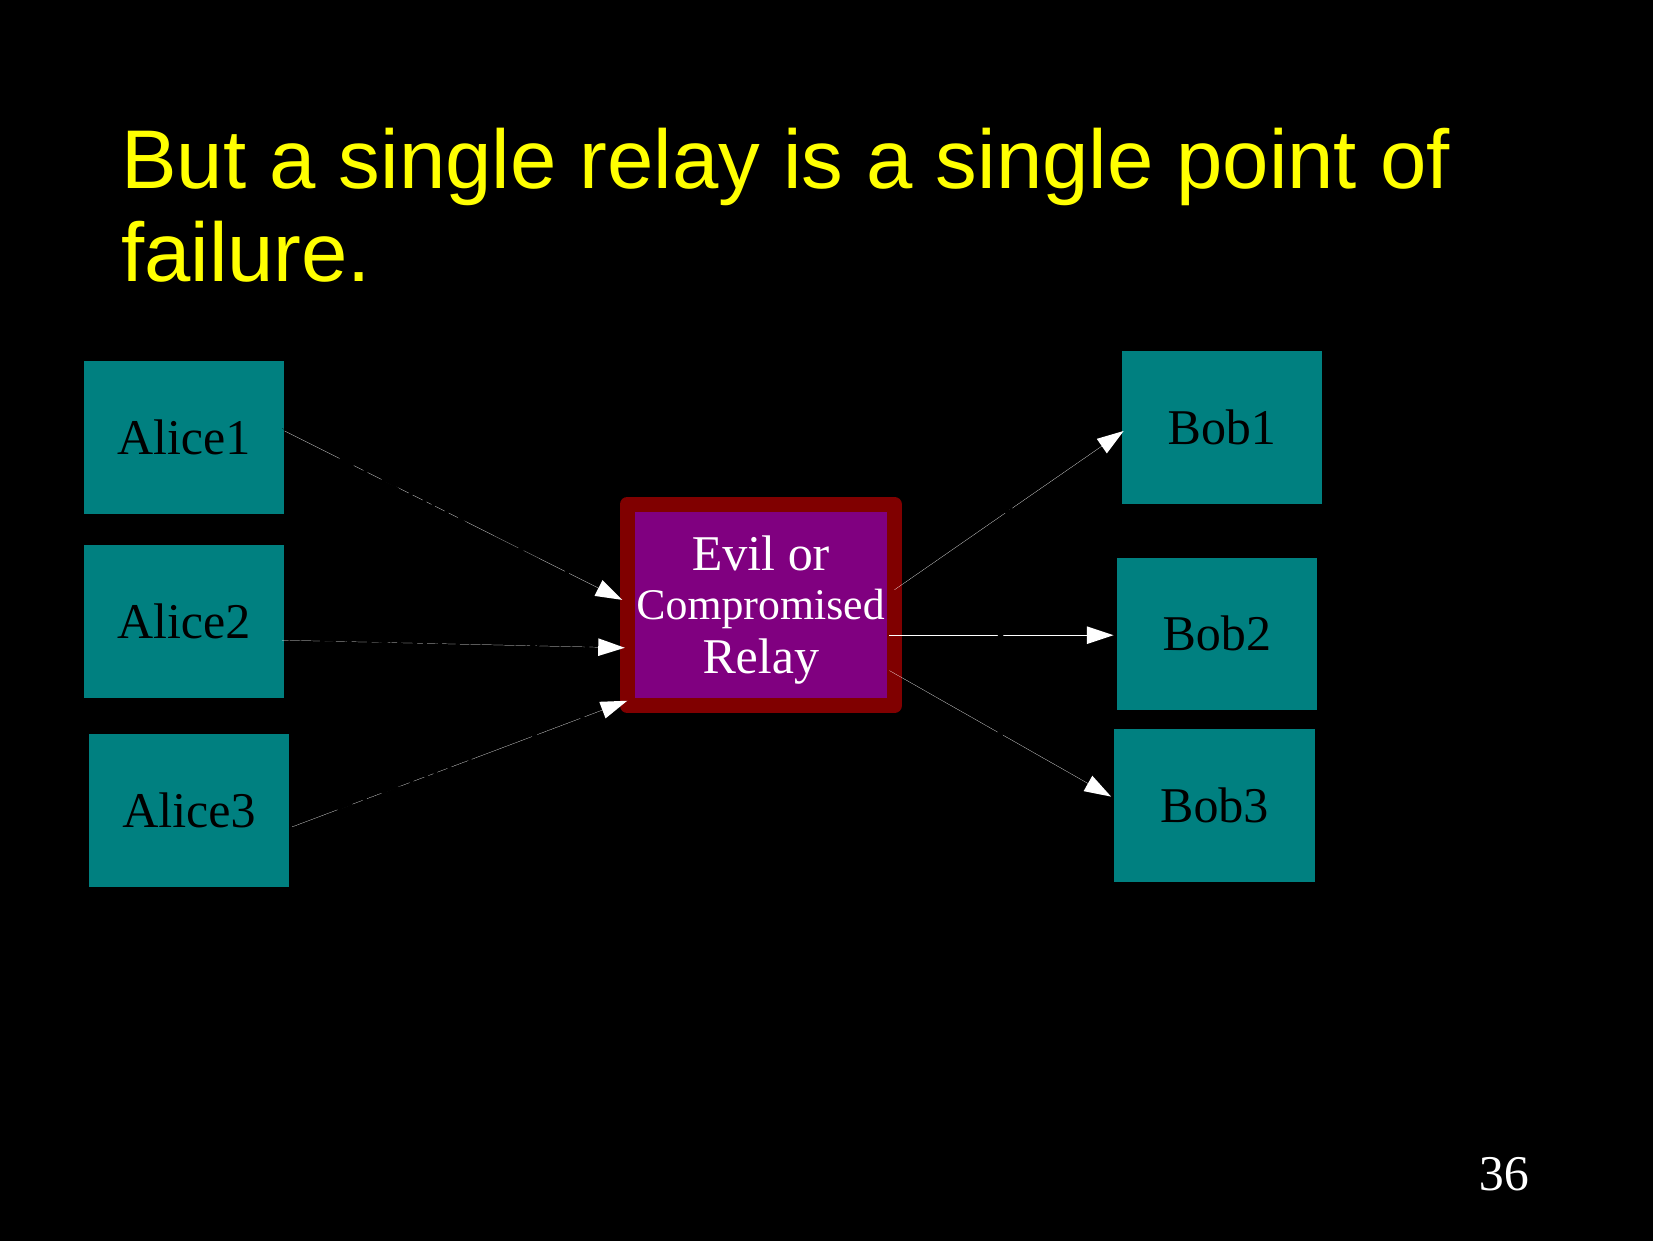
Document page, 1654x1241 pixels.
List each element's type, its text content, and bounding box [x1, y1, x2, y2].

text_box Evil or Compromised Relay [627, 504, 895, 706]
text_box Alice1 [83, 360, 285, 515]
text_box Alice3 [88, 733, 290, 888]
title But a single relay is a single point of failure. [121, 95, 1534, 318]
text_box Alice2 [83, 544, 285, 699]
text_box Bob1 [1121, 350, 1323, 505]
text_box Bob2 [1116, 557, 1318, 711]
text_box Bob3 [1113, 728, 1316, 883]
